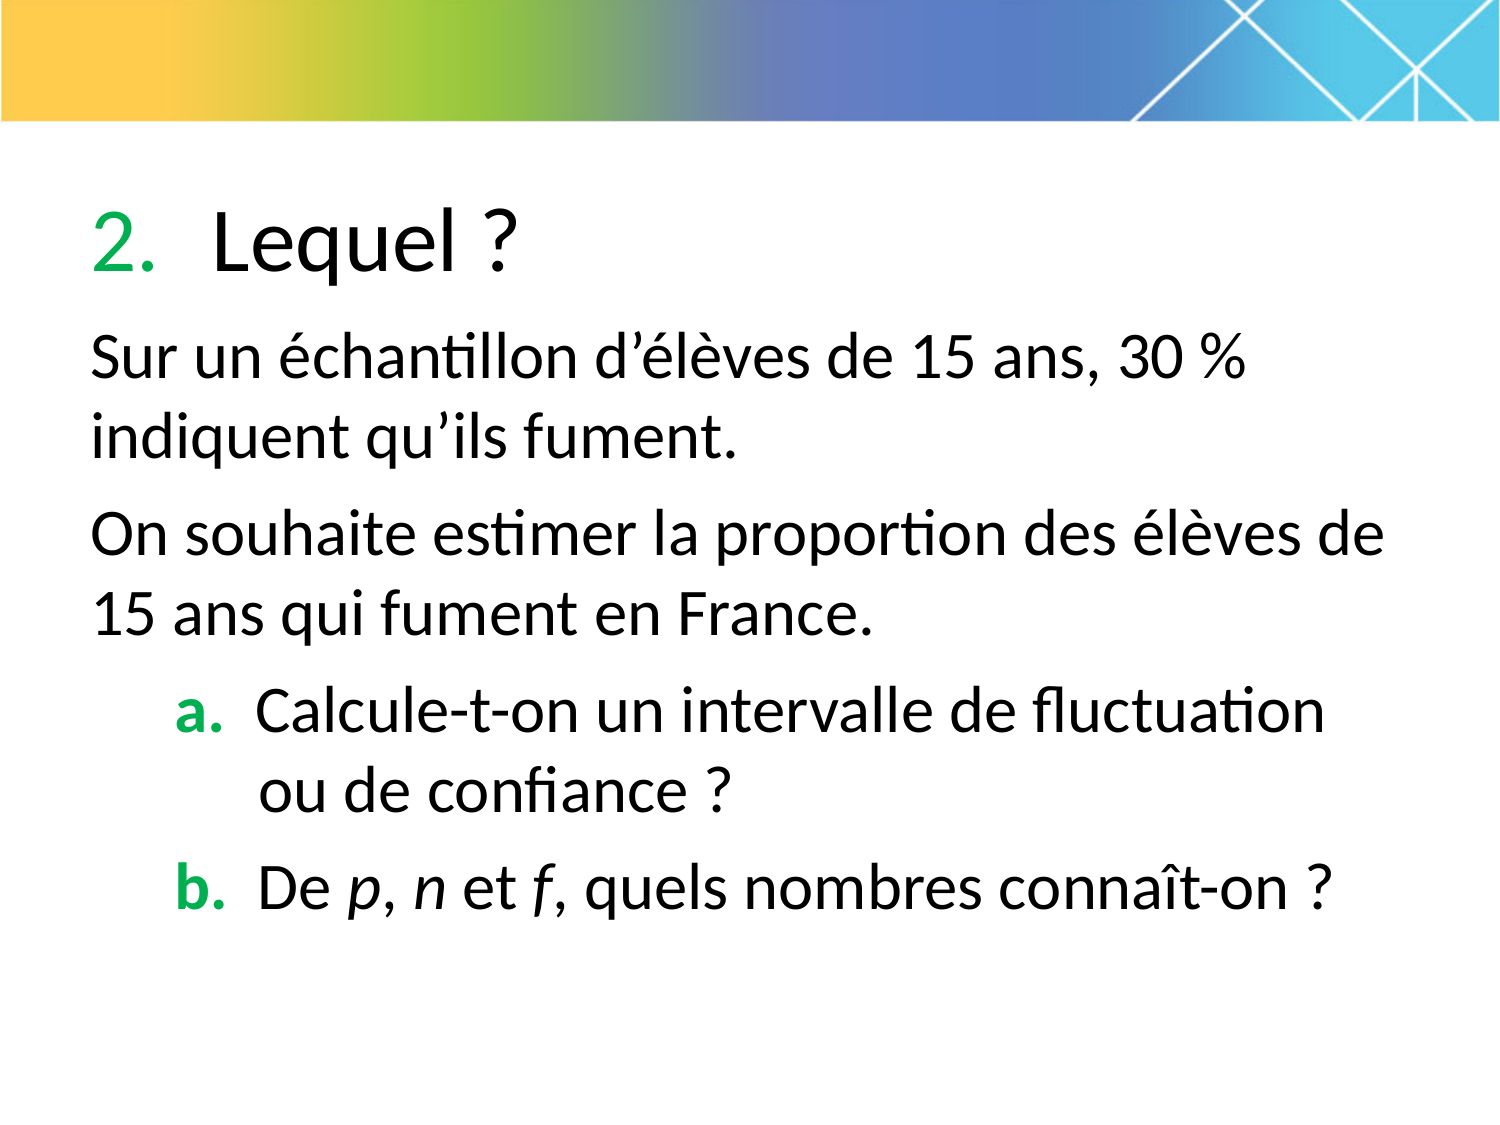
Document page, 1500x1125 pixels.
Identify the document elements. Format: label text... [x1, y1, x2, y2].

title Lequel ? [75, 164, 1426, 304]
list Sur un échantillon d’élèves de 15 ans, 30 % indiquent qu’ils fument. On souhaite estimer la proportion des élèves de 15 ans qui fument en France. a. Calcule-t-on un intervalle de fluctuation ou de confiance ? b. De p, n et f, quels nombres connaît-on ? [75, 304, 1426, 1067]
